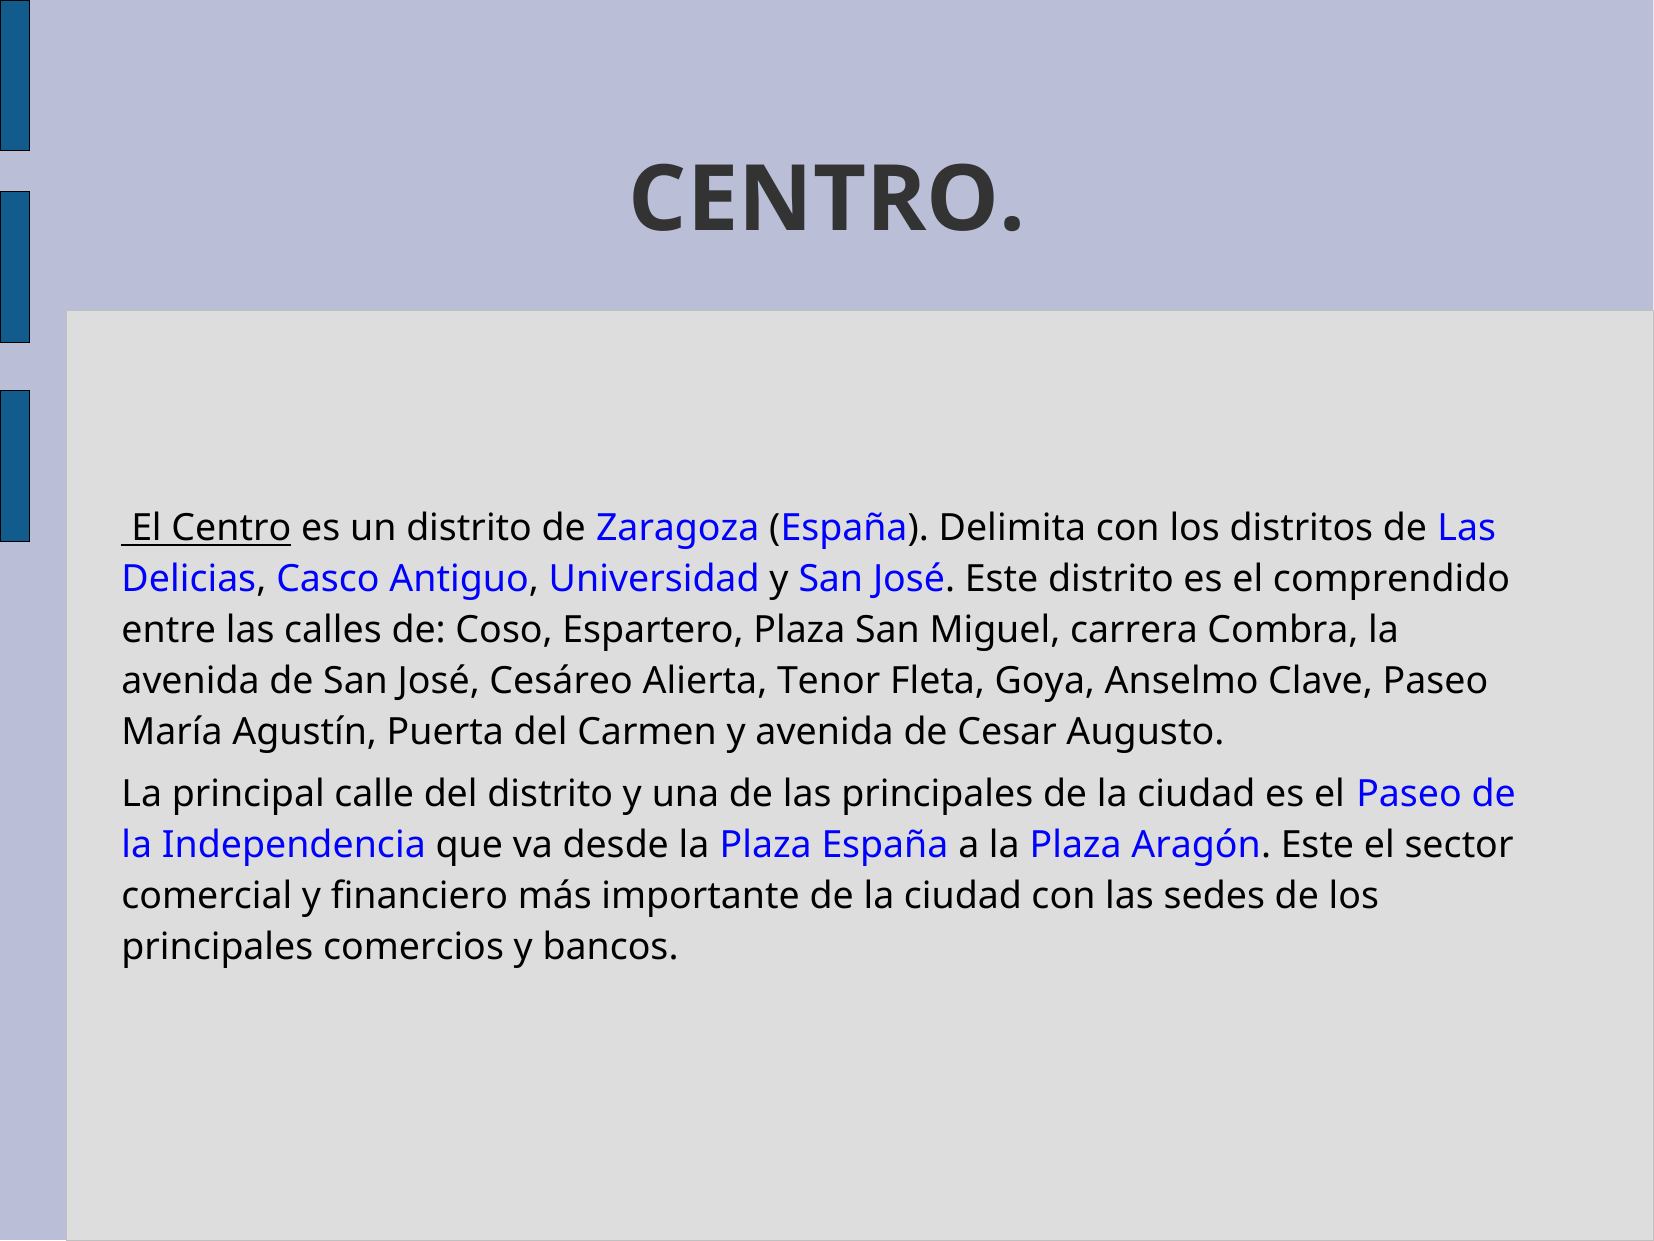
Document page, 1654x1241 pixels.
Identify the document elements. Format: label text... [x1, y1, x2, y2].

subtitle El Centro es un distrito de Zaragoza (España). Delimita con los distritos de Las Delicias, Casco Antiguo, Universidad y San José. Este distrito es el comprendido entre las calles de: Coso, Espartero, Plaza San Miguel, carrera Combra, la avenida de San José, Cesáreo Alierta, Tenor Fleta, Goya, Anselmo Clave, Paseo María Agustín, Puerta del Carmen y avenida de Cesar Augusto. La principal calle del distrito y una de las principales de la ciudad es el Paseo de la Independencia que va desde la Plaza España a la Plaza Aragón. Este el sector comercial y financiero más importante de la ciudad con las sedes de los principales comercios y bancos. [121, 344, 1534, 1127]
title CENTRO. [121, 91, 1534, 299]
